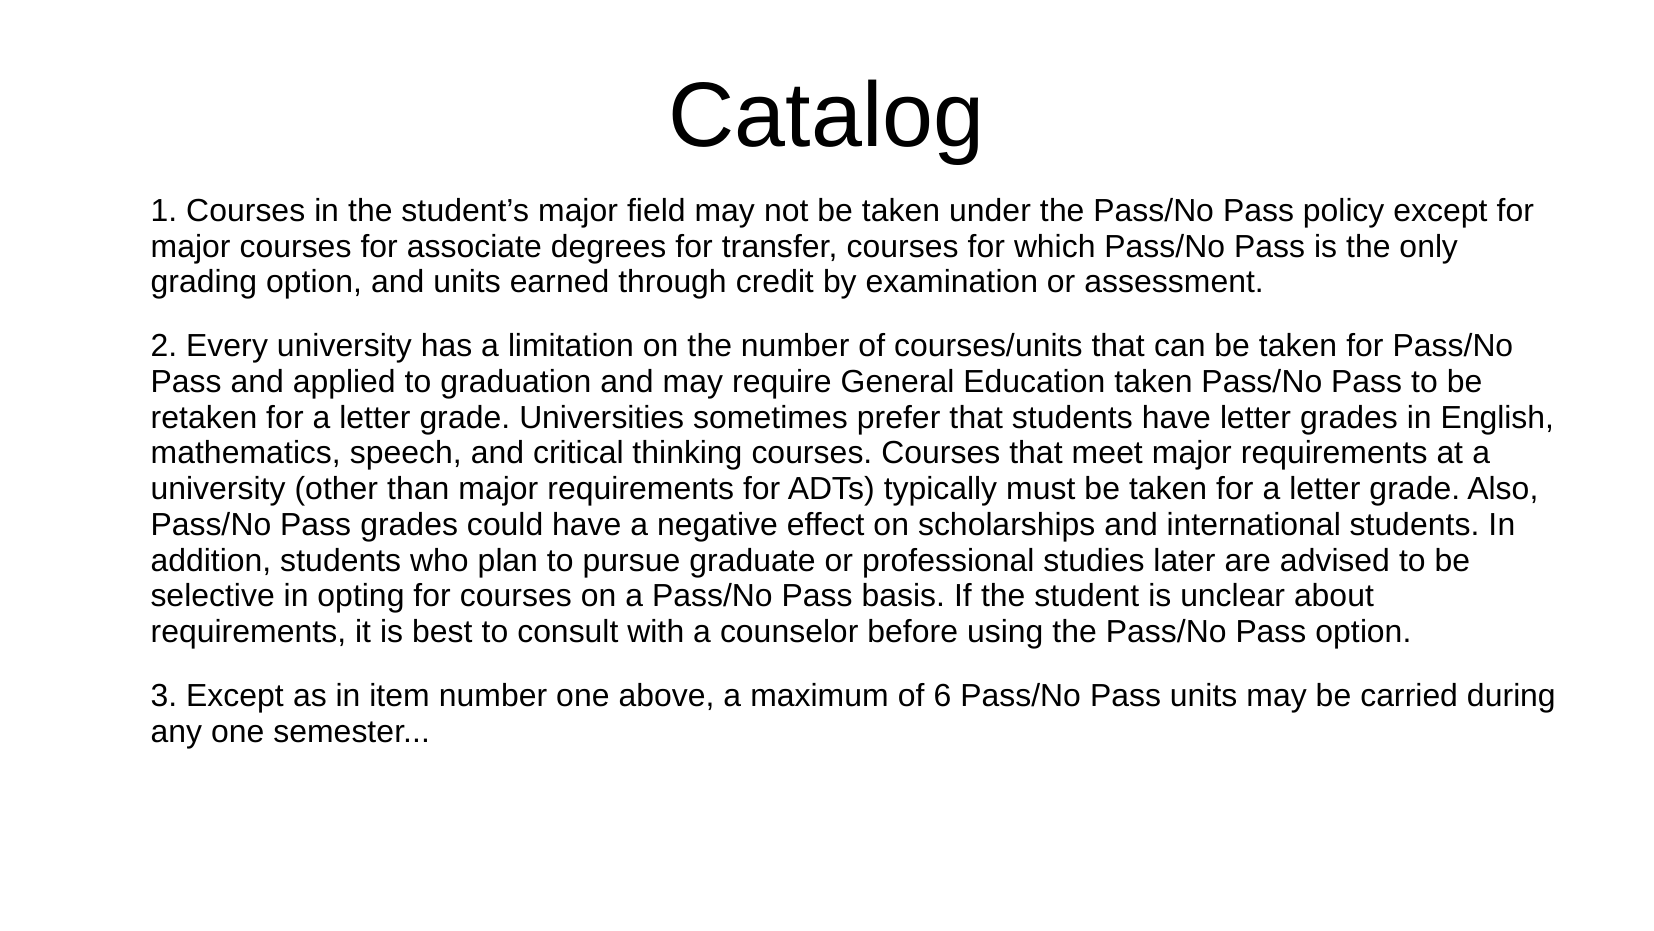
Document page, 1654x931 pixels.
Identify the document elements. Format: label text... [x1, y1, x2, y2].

title Catalog [82, 37, 1571, 192]
list 1. Courses in the student’s major field may not be taken under the Pass/No Pass policy except for major courses for associate degrees for transfer, courses for which Pass/No Pass is the only grading option, and units earned through credit by examination or assessment. 2. Every university has a limitation on the number of courses/units that can be taken for Pass/No Pass and applied to graduation and may require General Education taken Pass/No Pass to be retaken for a letter grade. Universities sometimes prefer that students have letter grades in English, mathematics, speech, and critical thinking courses. Courses that meet major requirements at a university (other than major requirements for ADTs) typically must be taken for a letter grade. Also, Pass/No Pass grades could have a negative effect on scholarships and international students. In addition, students who plan to pursue graduate or professional studies later are advised to be selective in opting for courses on a Pass/No Pass basis. If the student is unclear about requirements, it is best to consult with a counselor before using the Pass/No Pass option. 3. Except as in item number one above, a maximum of 6 Pass/No Pass units may be carried during any one semester... [82, 192, 1571, 758]
